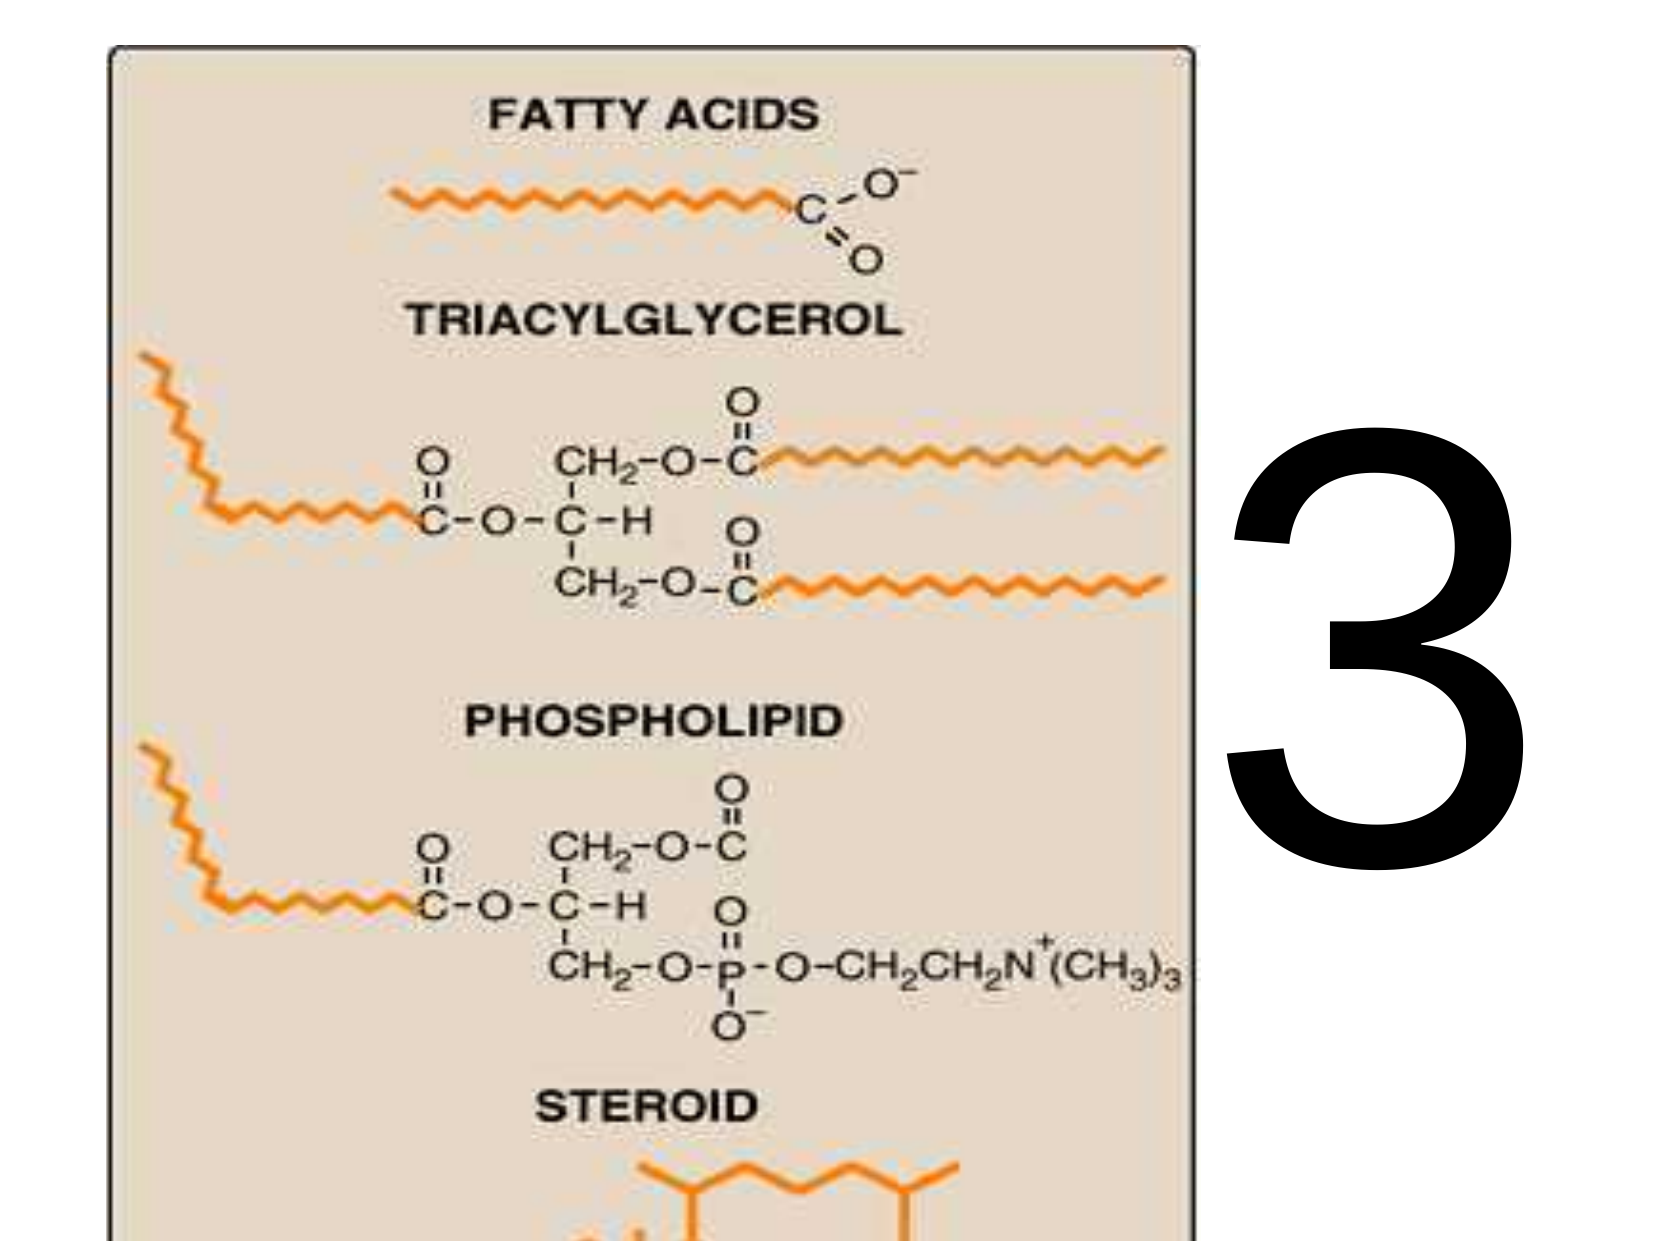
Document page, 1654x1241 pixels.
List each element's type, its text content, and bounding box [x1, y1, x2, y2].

picture [106, 45, 1201, 1241]
text_box 3 [1201, 291, 1654, 1021]
